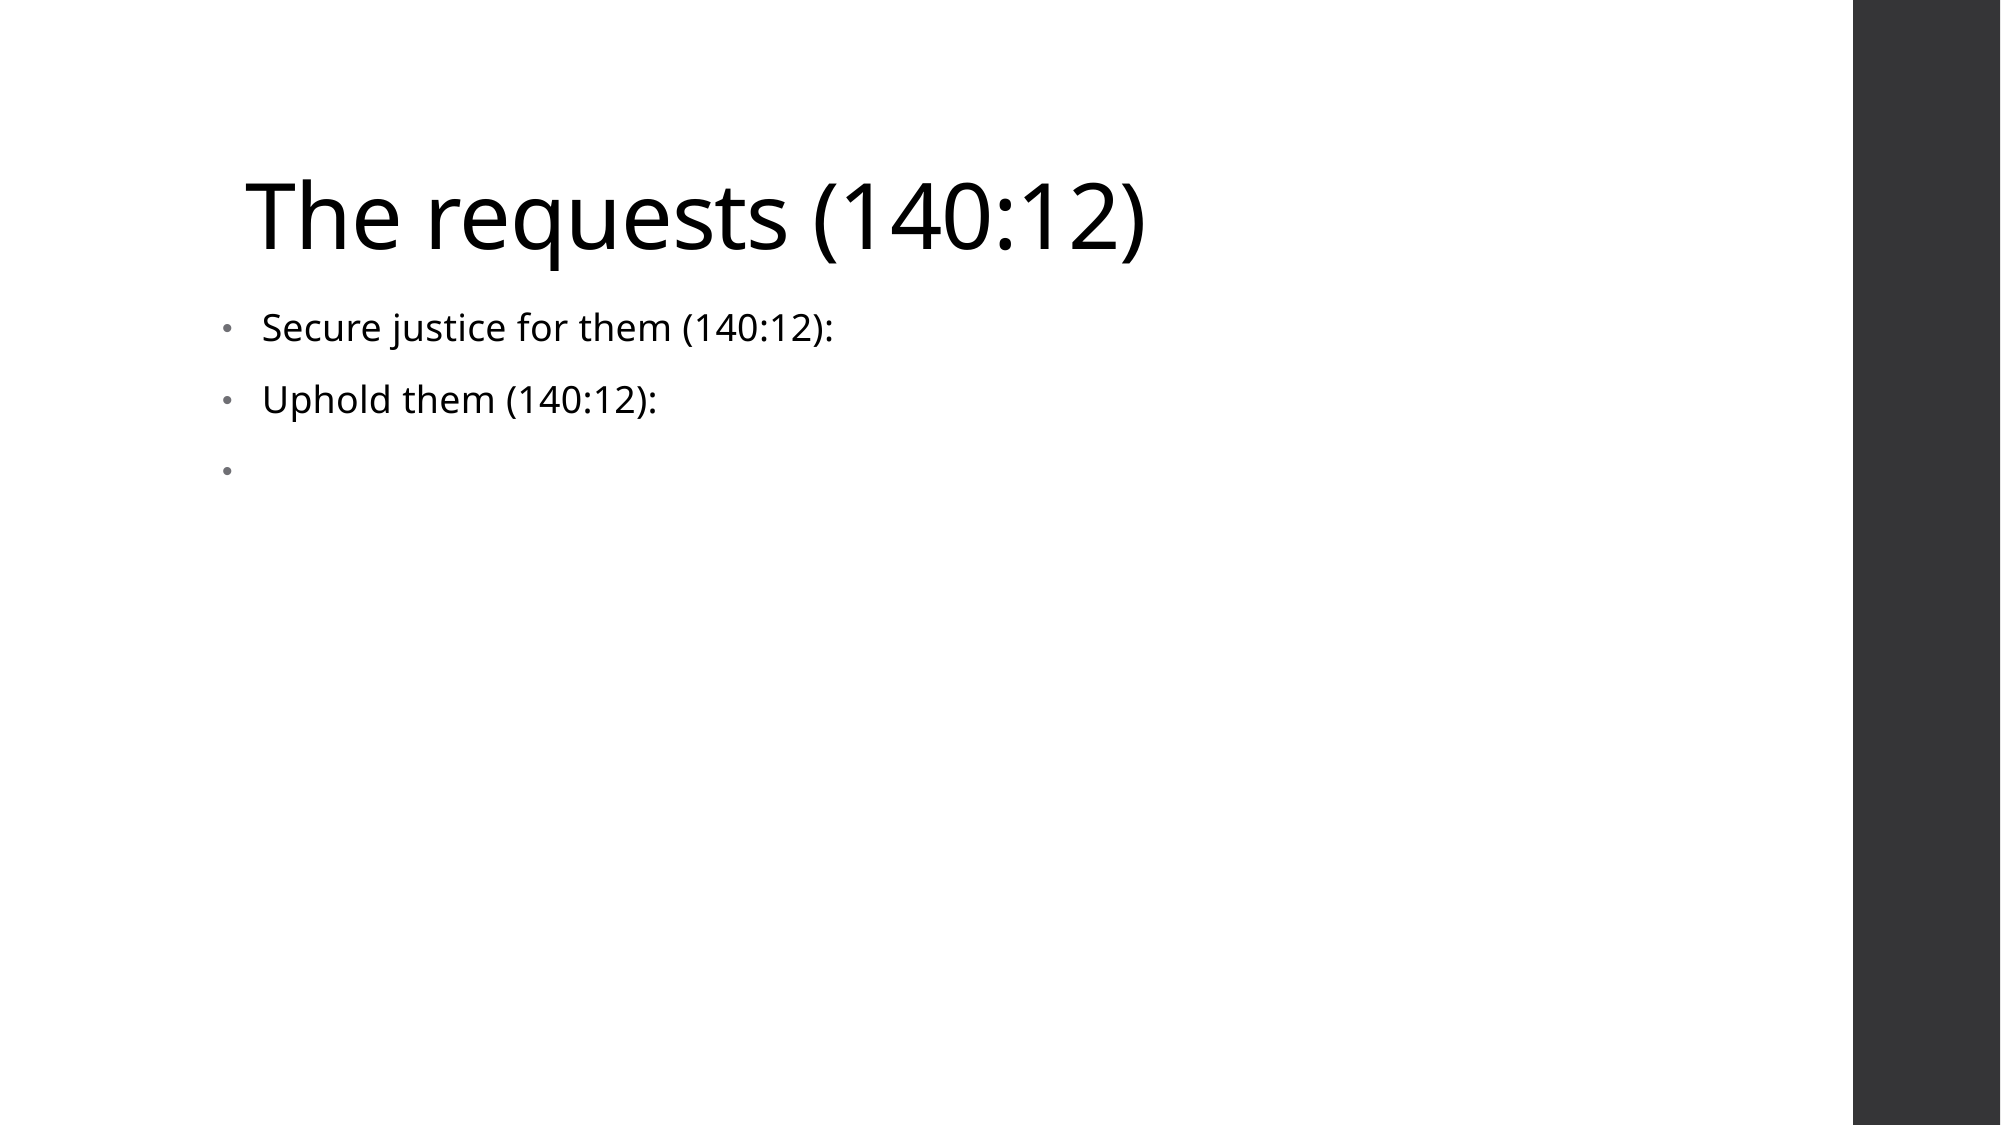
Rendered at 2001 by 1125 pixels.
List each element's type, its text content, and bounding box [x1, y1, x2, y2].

title The requests (140:12) [206, 60, 1797, 278]
list Secure justice for them (140:12): Uphold them (140:12): [206, 299, 1617, 1014]
